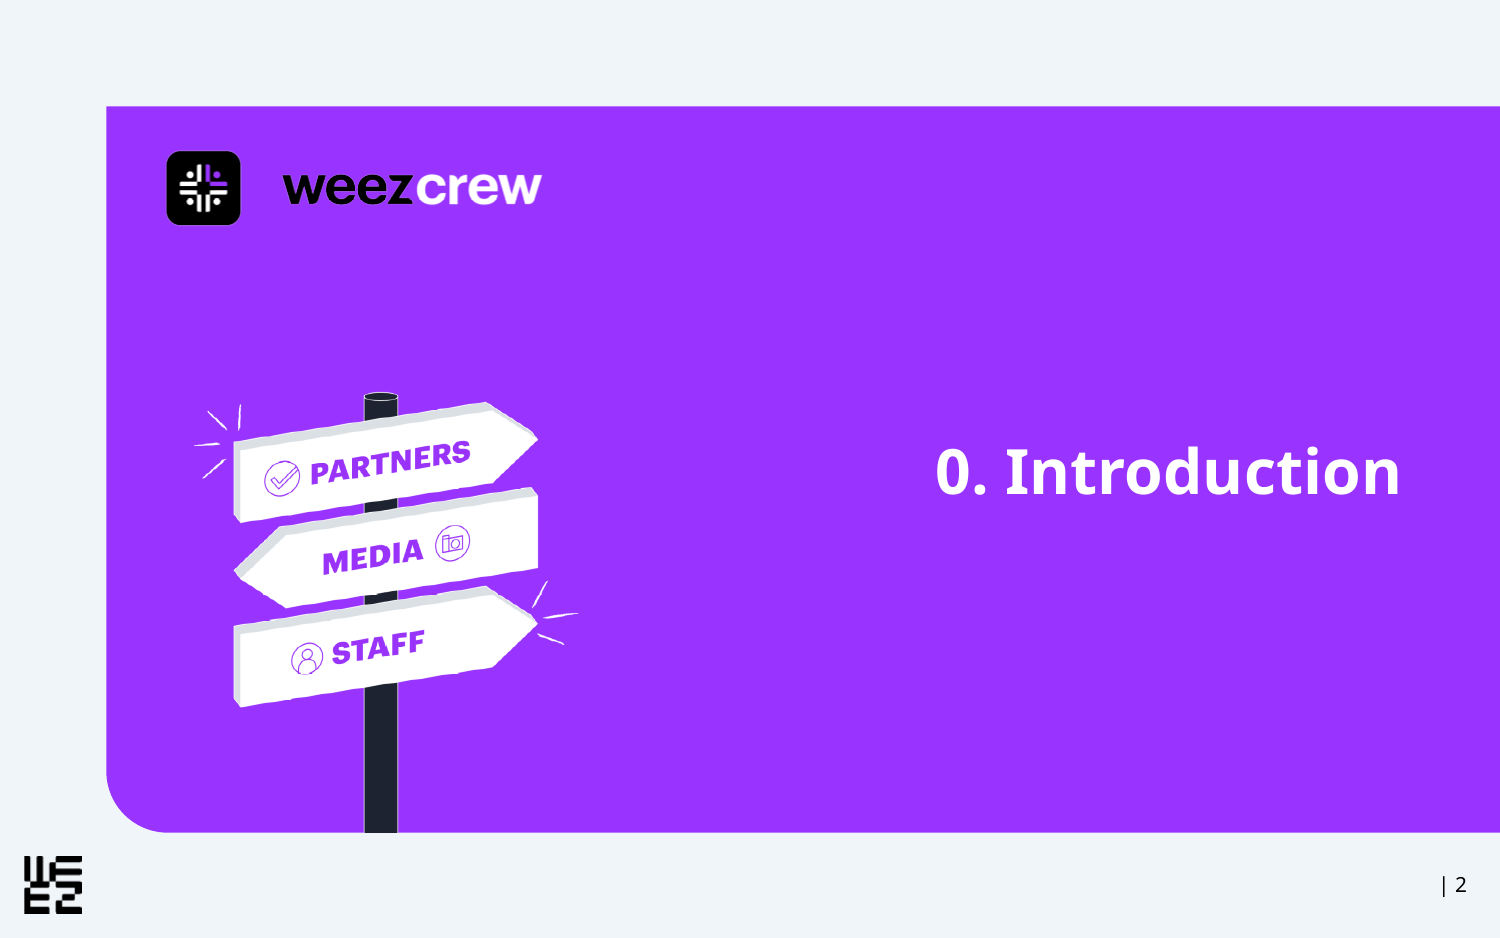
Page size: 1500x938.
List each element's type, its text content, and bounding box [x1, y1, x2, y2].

picture [49, 39, 725, 833]
slide_number | <number> [1393, 850, 1482, 922]
picture [24, 856, 82, 914]
title 0. Introduction [590, 309, 1418, 629]
